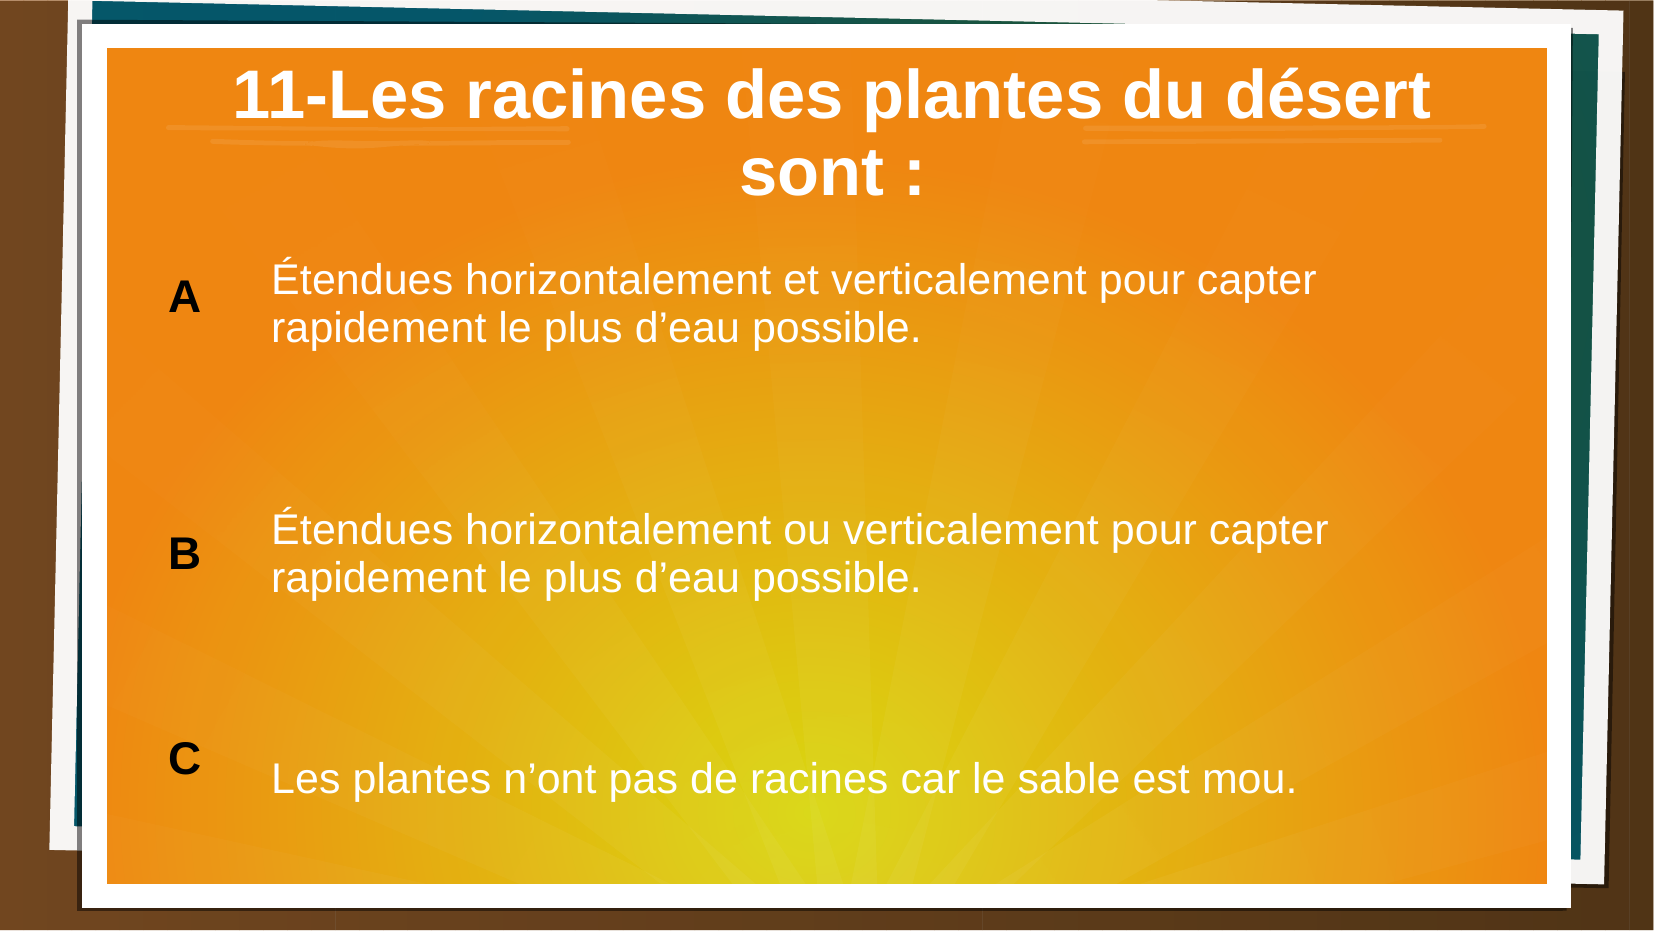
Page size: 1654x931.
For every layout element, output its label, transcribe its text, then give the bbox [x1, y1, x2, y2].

text_box A B C [153, 263, 210, 792]
list Étendues horizontalement et verticalement pour capter rapidement le plus d’eau possible. Étendues horizontalement ou verticalement pour capter rapidement le plus d’eau possible. Les plantes n’ont pas de racines car le sable est mou. [210, 188, 1347, 804]
title 11-Les racines des plantes du désert sont : [141, 56, 1524, 210]
